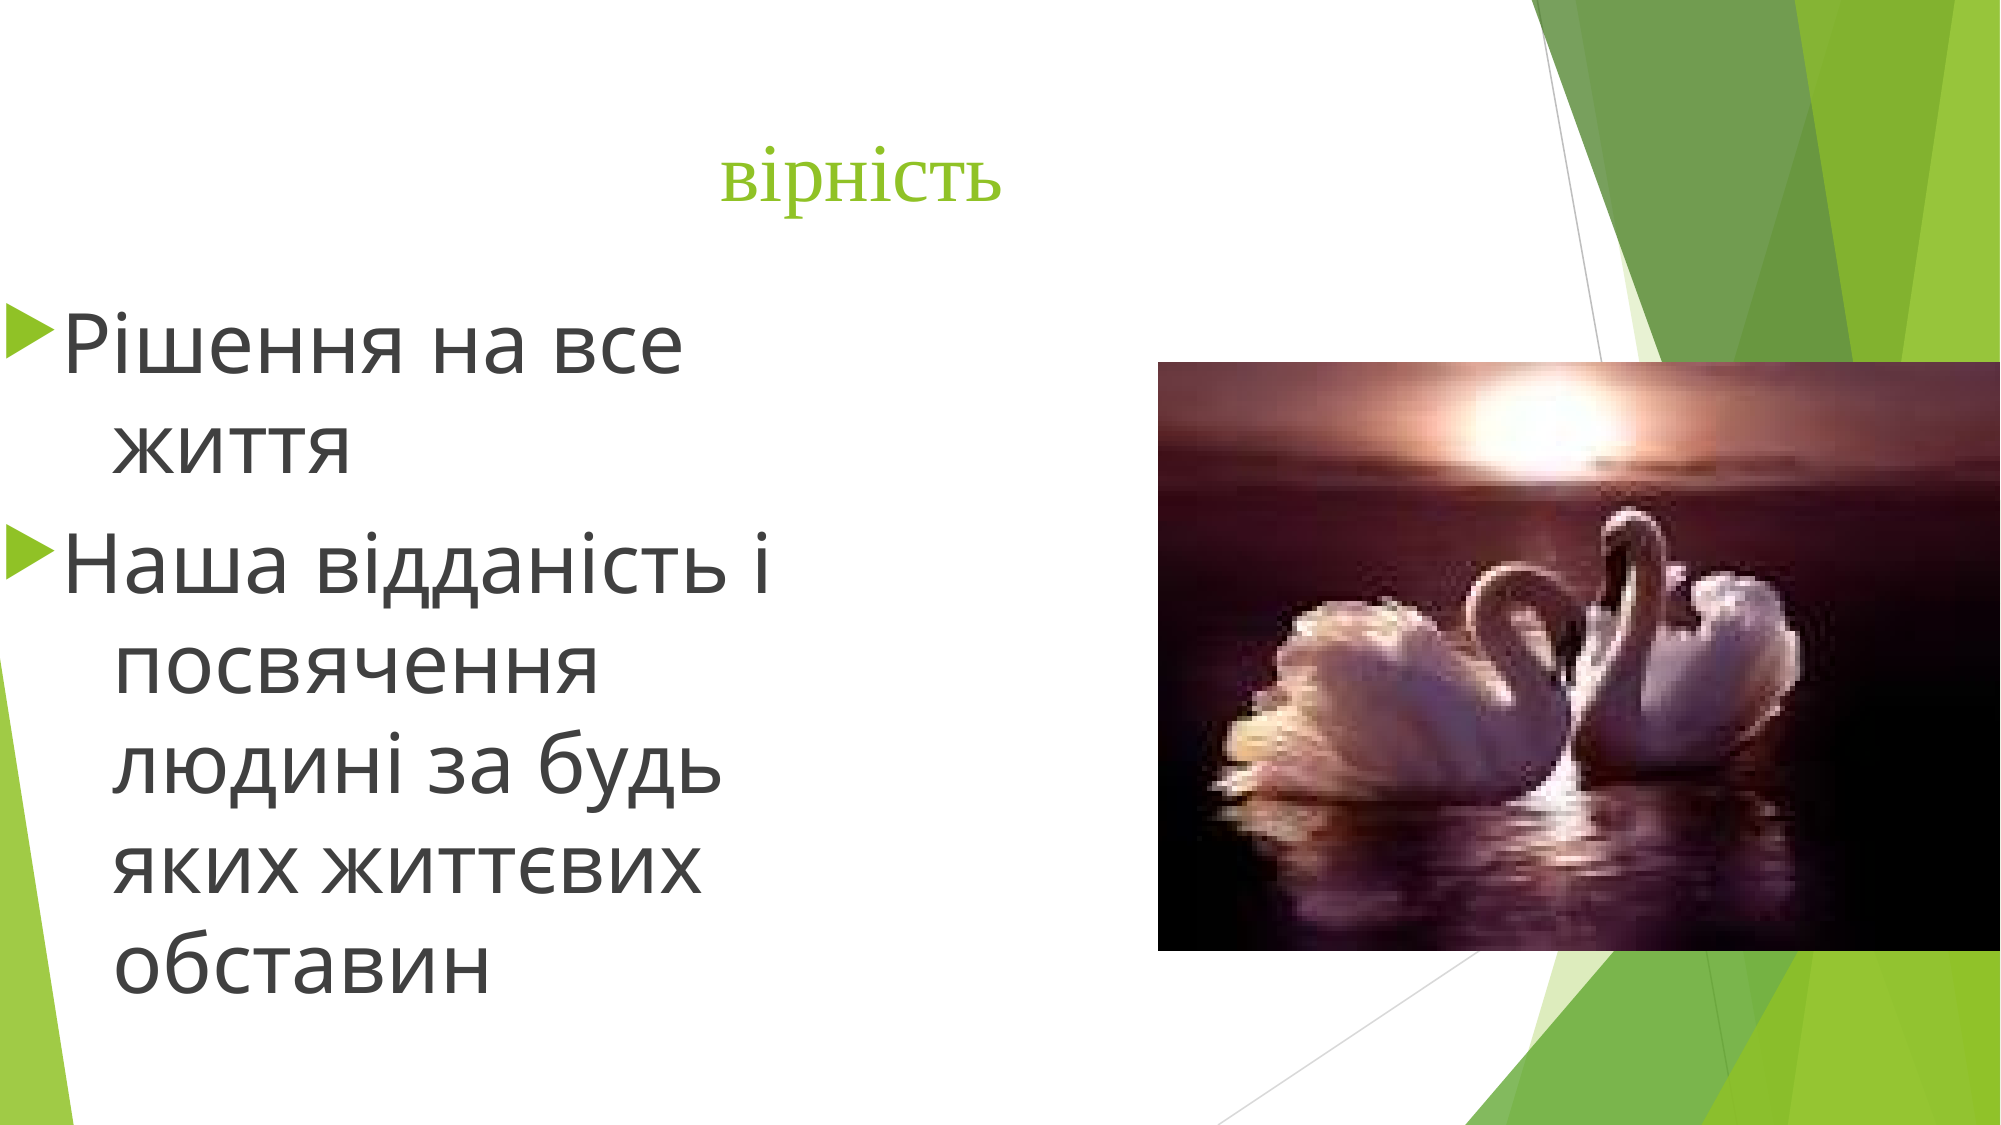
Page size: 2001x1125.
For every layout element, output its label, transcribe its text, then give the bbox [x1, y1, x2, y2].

list Рішення на все життя Наша відданість і посвячення людині за будь яких життєвих обставин [0, 290, 842, 1004]
picture [1158, 362, 2000, 951]
title вірність [0, 59, 1726, 278]
